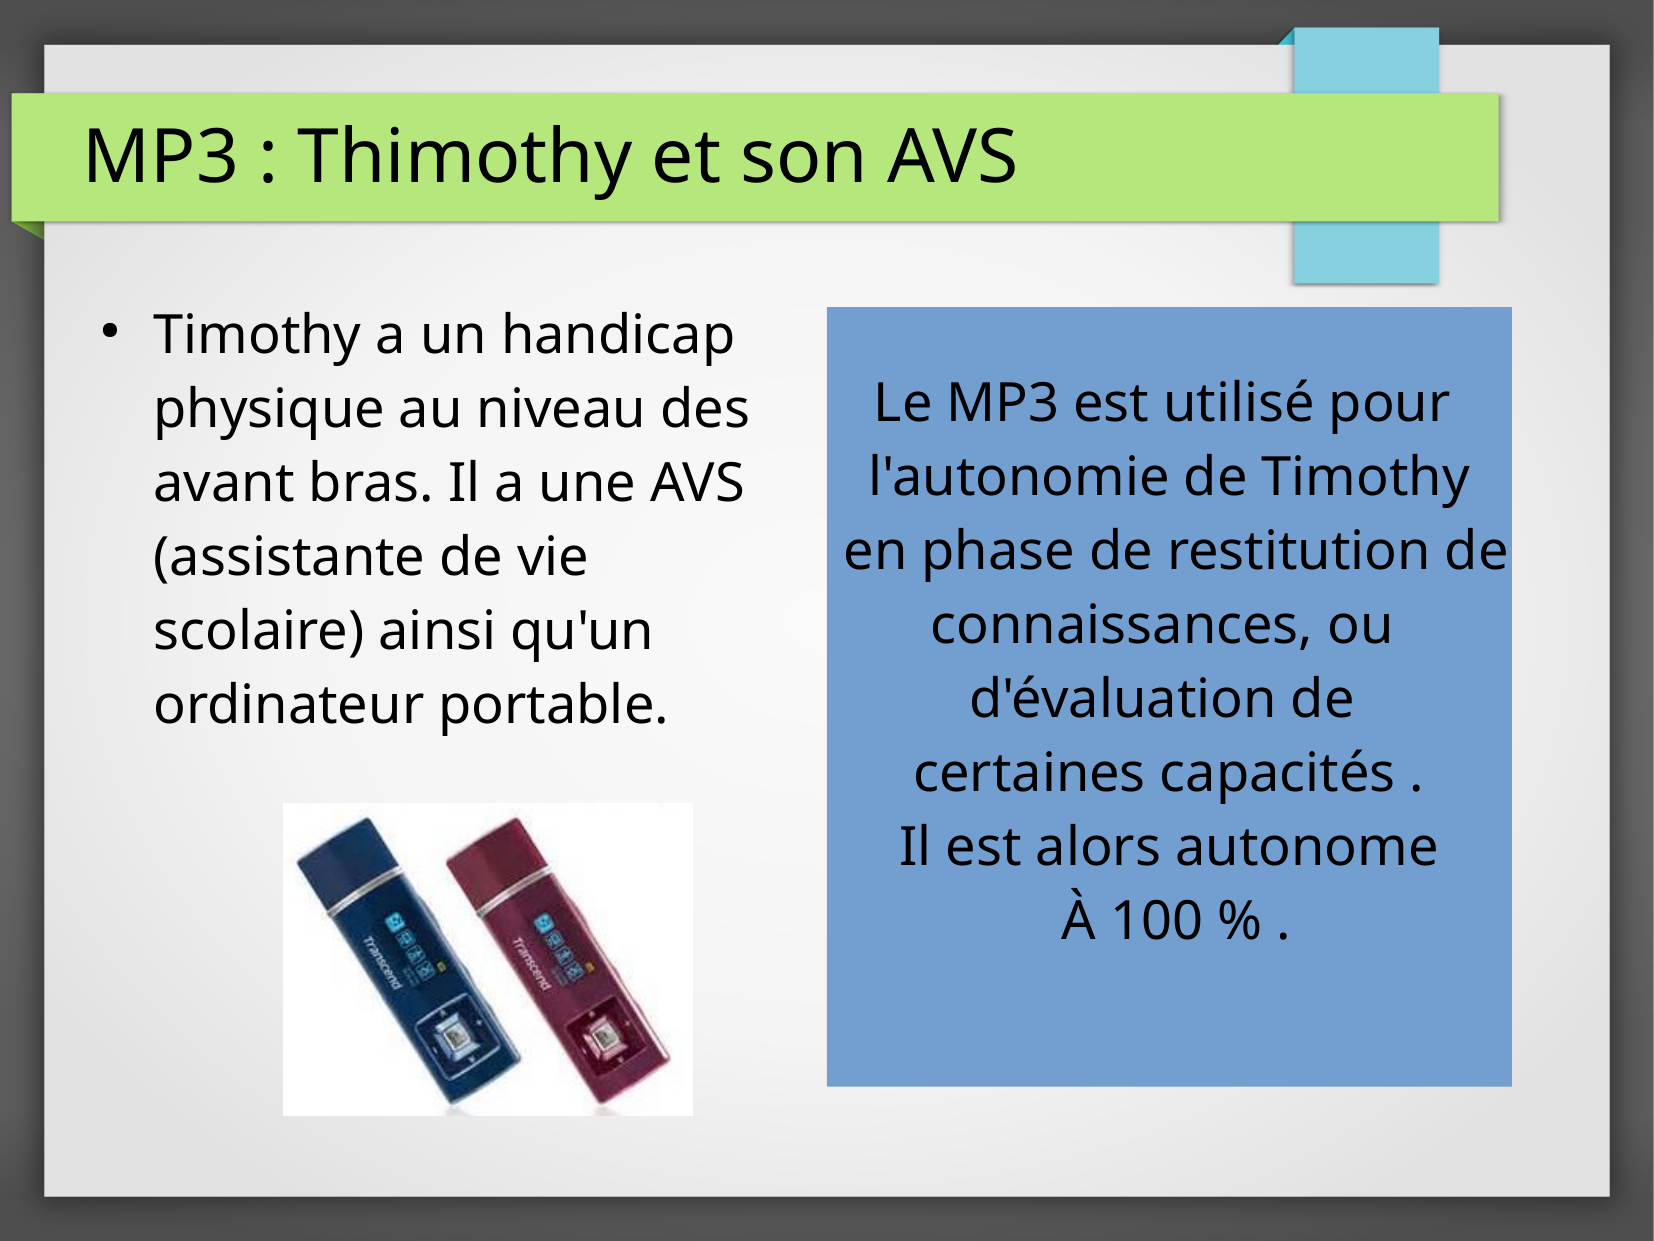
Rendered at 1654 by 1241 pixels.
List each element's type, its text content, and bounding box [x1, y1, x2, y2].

list Timothy a un handicap physique au niveau des avant bras. Il a une AVS (assistante de vie scolaire) ainsi qu'un ordinateur portable. [82, 295, 792, 1015]
picture [0, 0, 1654, 1241]
title MP3 : Thimothy et son AVS [82, 69, 1418, 238]
text_box Le MP3 est utilisé pour l'autonomie de Timothy en phase de restitution de connaissances, ou d'évaluation de certaines capacités . Il est alors autonome À 100 % . [826, 307, 1512, 1087]
